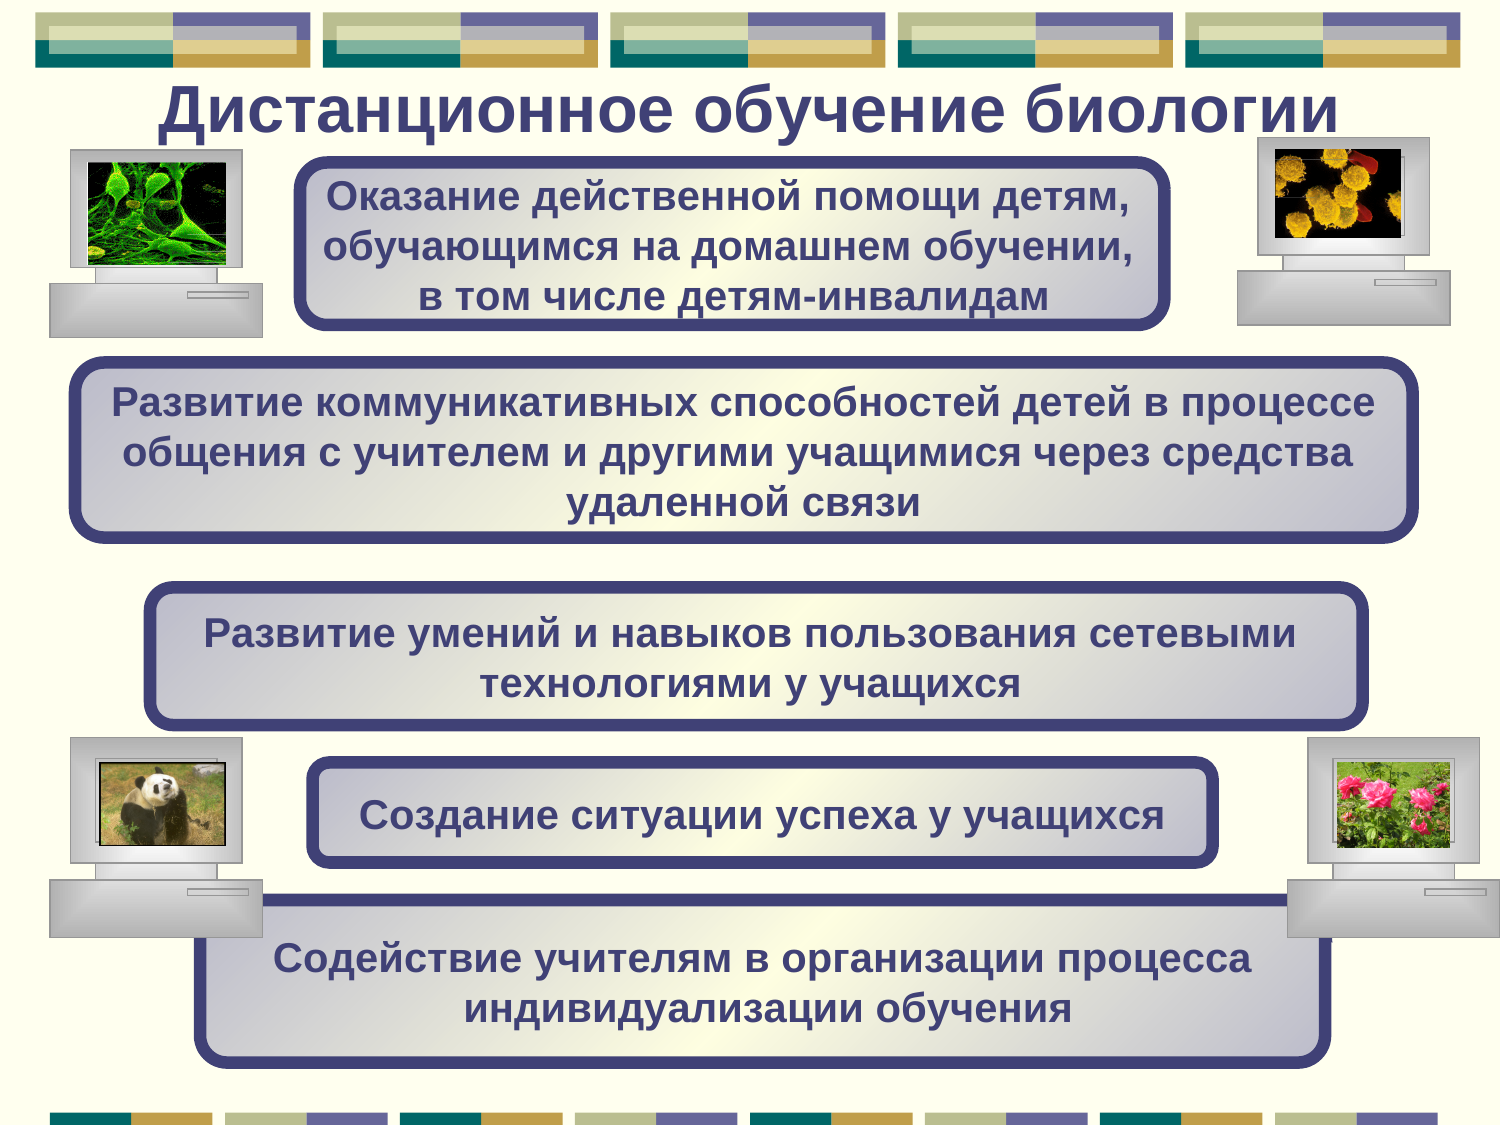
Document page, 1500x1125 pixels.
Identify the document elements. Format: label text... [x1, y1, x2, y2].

text_box Содействие учителям в организации процесса индивидуализации обучения [200, 900, 1326, 1063]
picture [1275, 149, 1401, 238]
text_box [1287, 737, 1500, 938]
text_box Оказание действенной помощи детям, обучающимся на домашнем обучении, в том числе детям-инвалидам [300, 162, 1165, 325]
text_box Дистанционное обучение биологии [87, 62, 1413, 150]
text_box [50, 149, 263, 338]
text_box [1237, 137, 1451, 325]
text_box Развитие умений и навыков пользования сетевыми технологиями у учащихся [150, 587, 1363, 726]
picture [1337, 762, 1450, 848]
text_box Создание ситуации успеха у учащихся [312, 762, 1213, 863]
picture [99, 762, 226, 846]
picture [87, 162, 226, 265]
text_box [50, 737, 263, 938]
text_box Развитие коммуникативных способностей детей в процессе общения с учителем и другими учащимися через средства удаленной связи [75, 362, 1413, 538]
